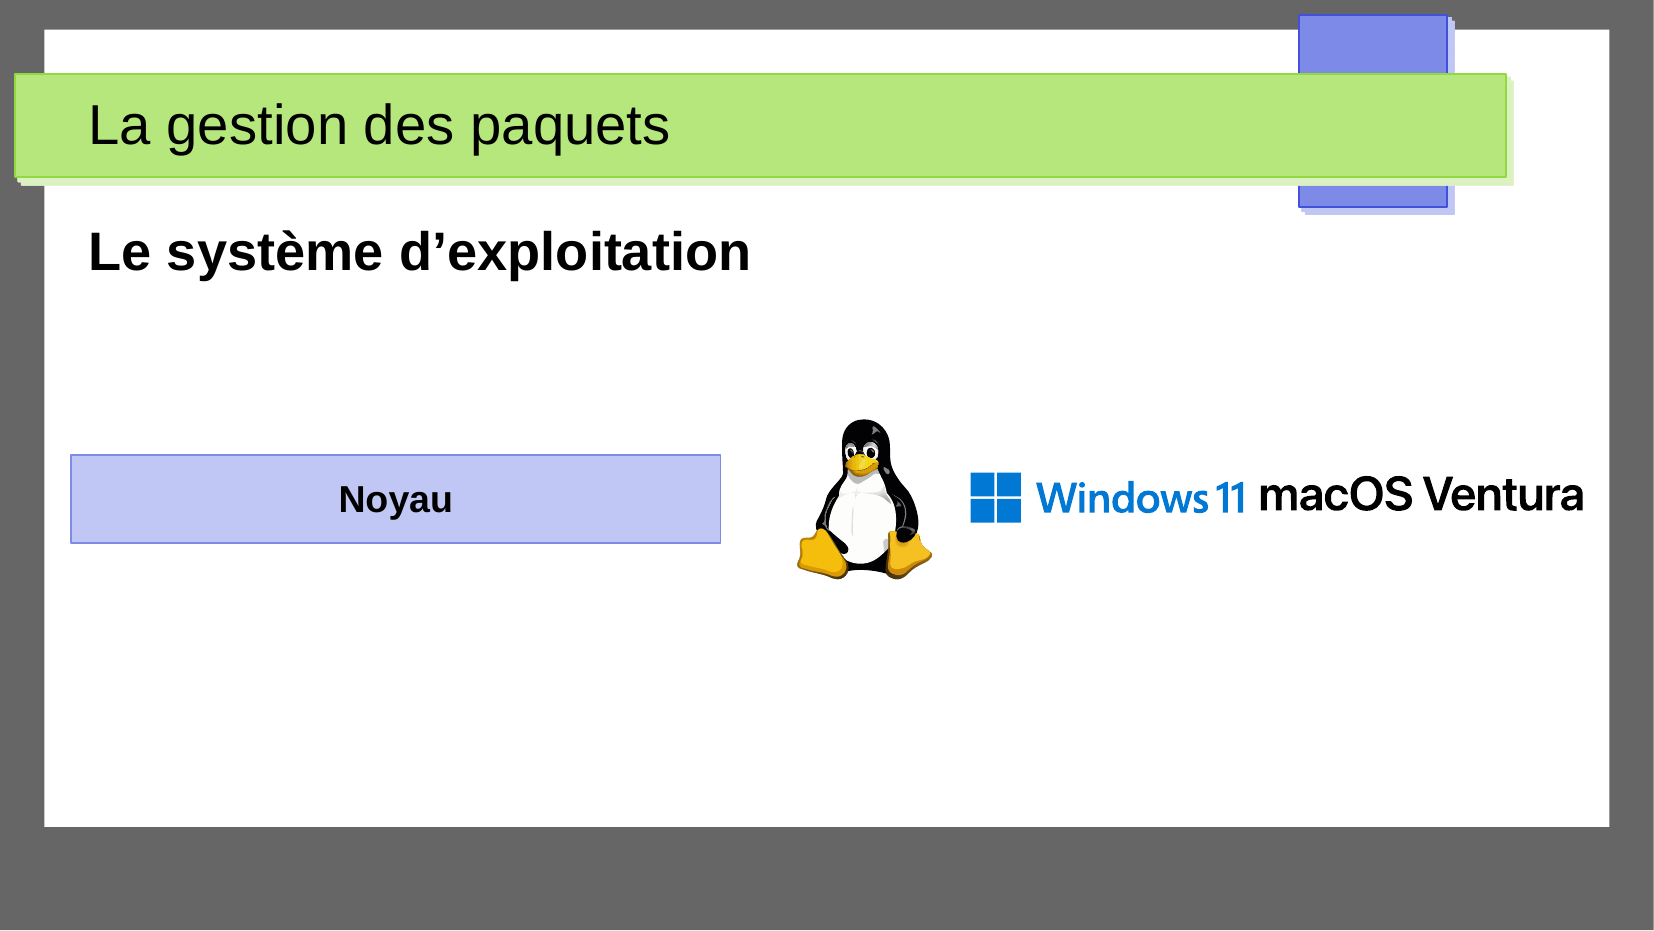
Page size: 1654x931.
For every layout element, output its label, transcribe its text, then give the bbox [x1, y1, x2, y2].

list Le système d’exploitation [88, 221, 1565, 813]
title La gestion des paquets [88, 73, 1506, 178]
picture [970, 472, 1244, 523]
text_box Noyau [70, 454, 721, 544]
picture [1260, 475, 1583, 511]
picture [797, 419, 933, 580]
